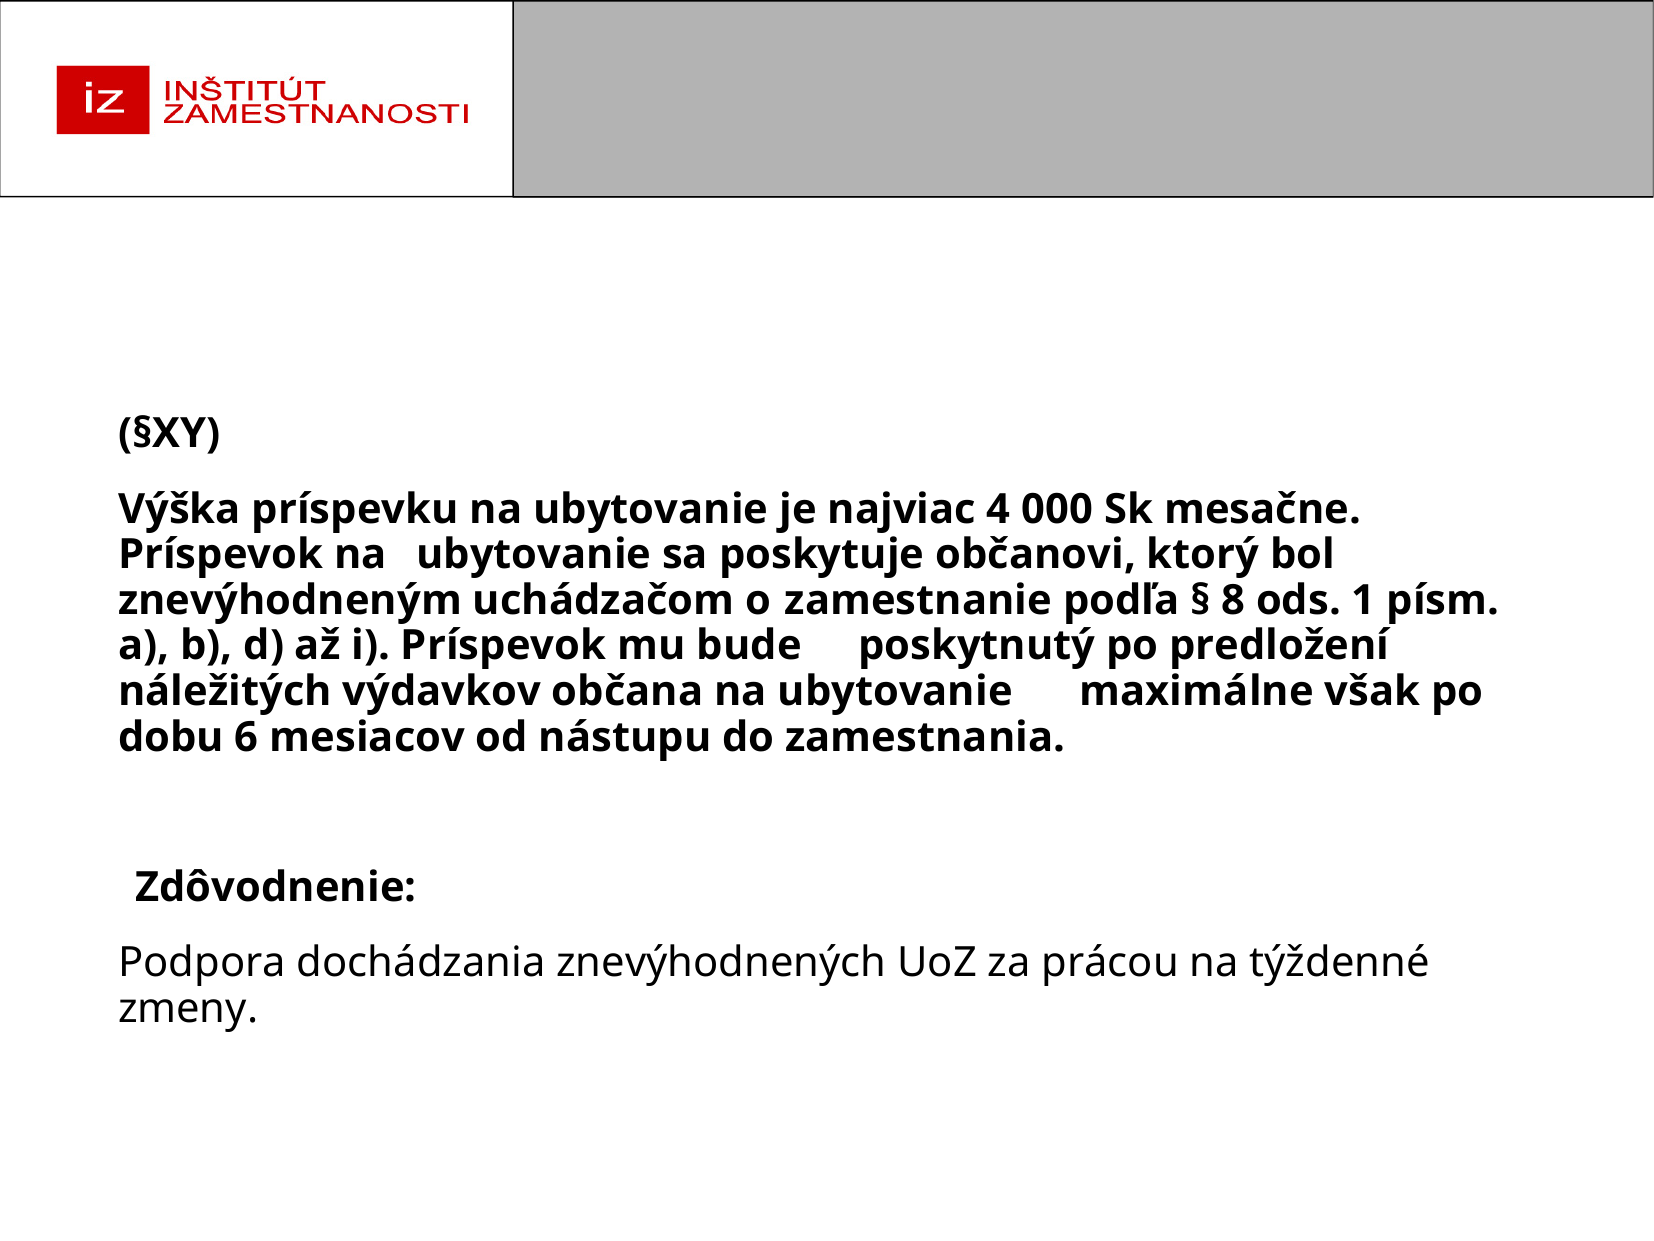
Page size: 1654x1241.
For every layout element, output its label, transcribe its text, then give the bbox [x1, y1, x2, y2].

text_box [0, 0, 1654, 197]
list (§XY) Výška príspevku na ubytovanie je najviac 4 000 Sk mesačne. Príspevok na ubytovanie sa poskytuje občanovi, ktorý bol znevýhodneným uchádzačom o zamestnanie podľa § 8 ods. 1 písm. a), b), d) až i). Príspevok mu bude poskytnutý po predložení náležitých výdavkov občana na ubytovanie maximálne však po dobu 6 mesiacov od nástupu do zamestnania. Zdôvodnenie: Podpora dochádzania znevýhodnených UoZ za prácou na týždenné zmeny. [118, 324, 1536, 1123]
picture [5, 6, 513, 190]
